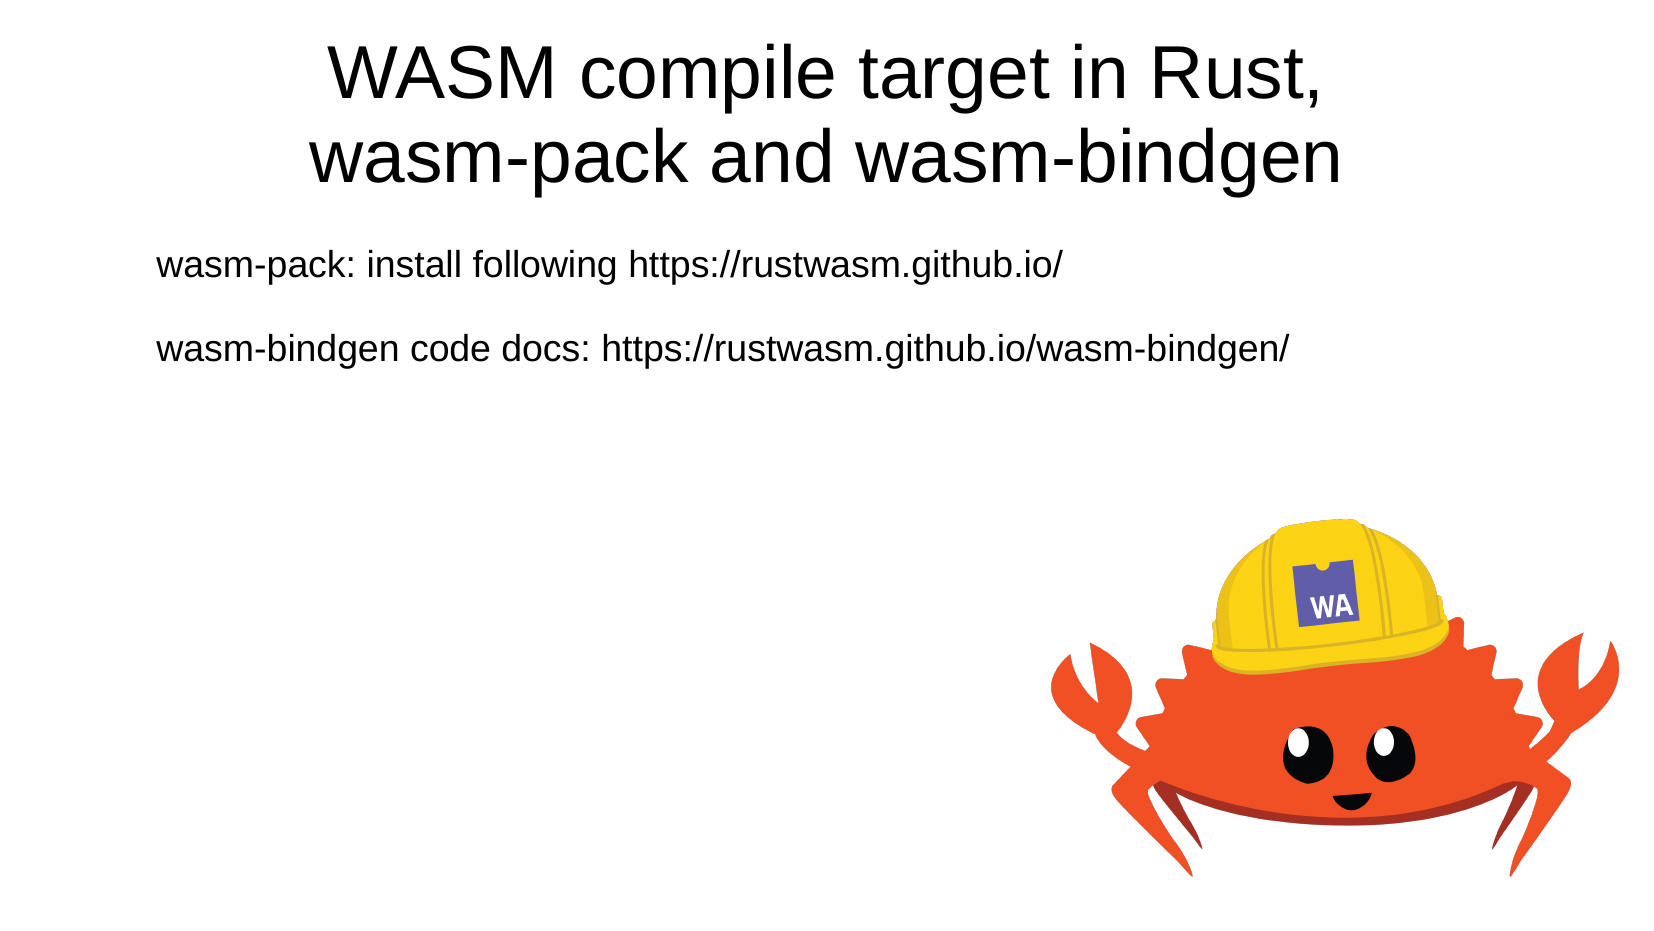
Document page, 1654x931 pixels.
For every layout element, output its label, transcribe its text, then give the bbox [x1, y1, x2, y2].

picture [1051, 519, 1619, 877]
text_box wasm-pack: install following https://rustwasm.github.io/ wasm-bindgen code docs: https://rustwasm.github.io/wasm-bindgen/ [141, 236, 1536, 378]
title WASM compile target in Rust, wasm-pack and wasm-bindgen [82, 30, 1571, 199]
